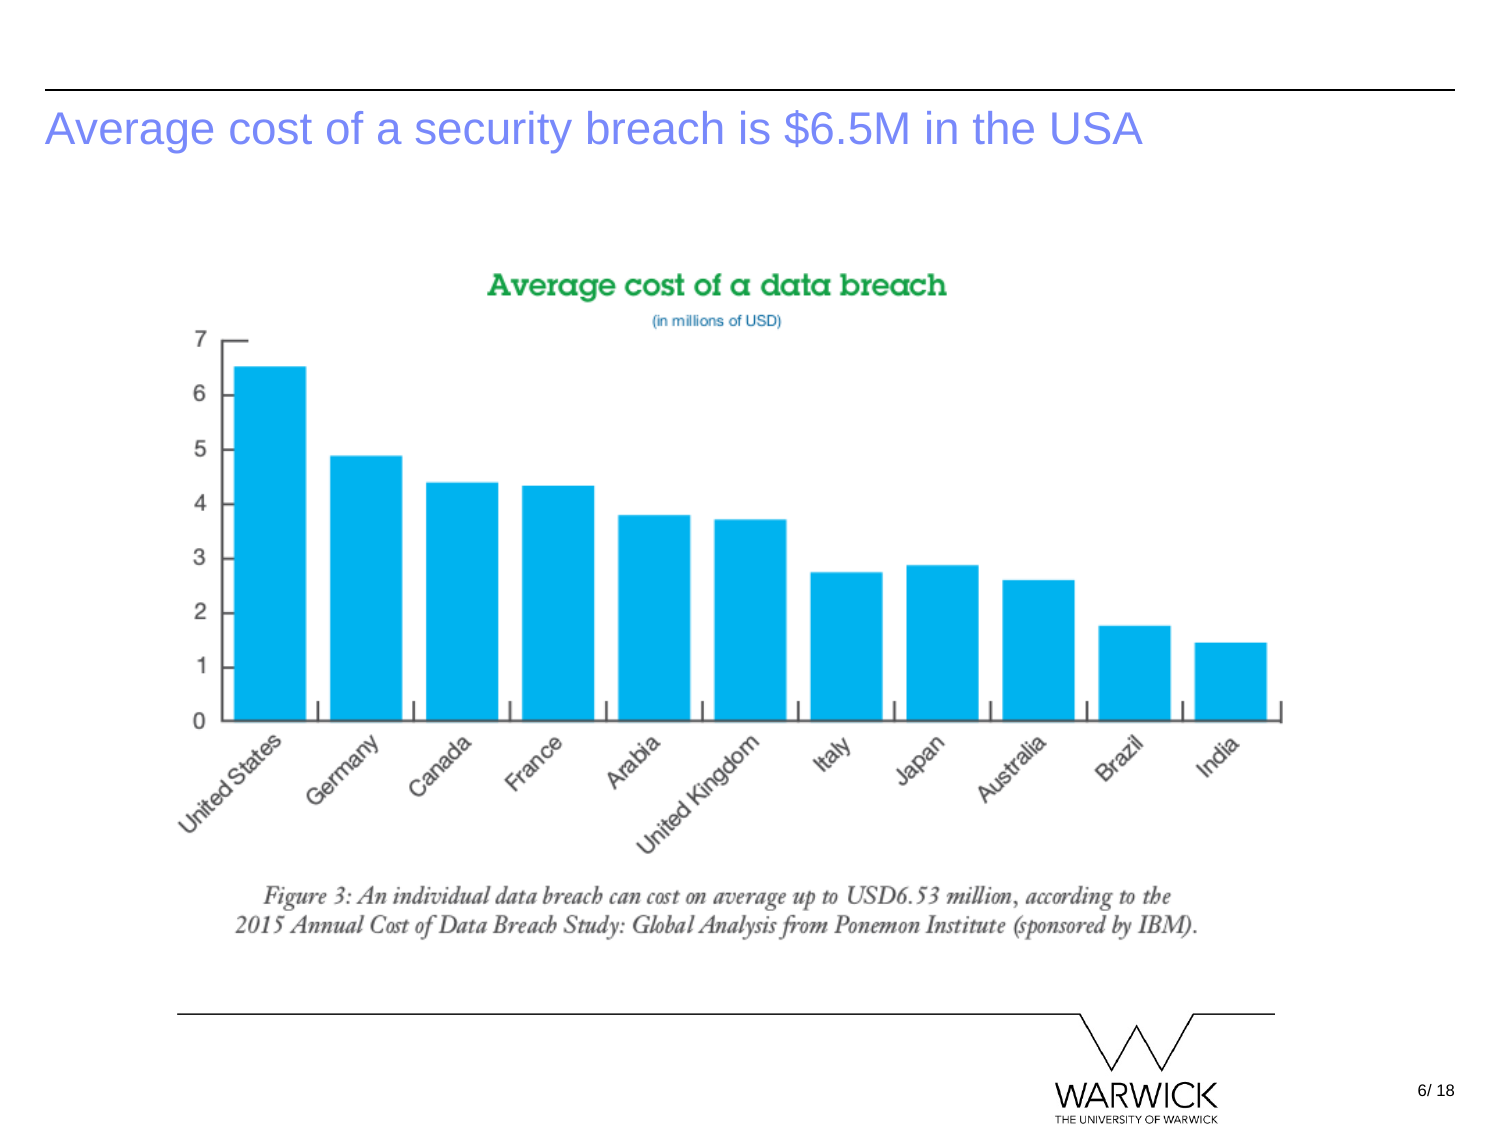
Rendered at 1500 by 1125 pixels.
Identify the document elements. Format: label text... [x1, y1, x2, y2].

picture [100, 247, 1401, 954]
picture [177, 1010, 1275, 1125]
title Average cost of a security breach is $6.5M in the USA [29, 97, 1455, 203]
